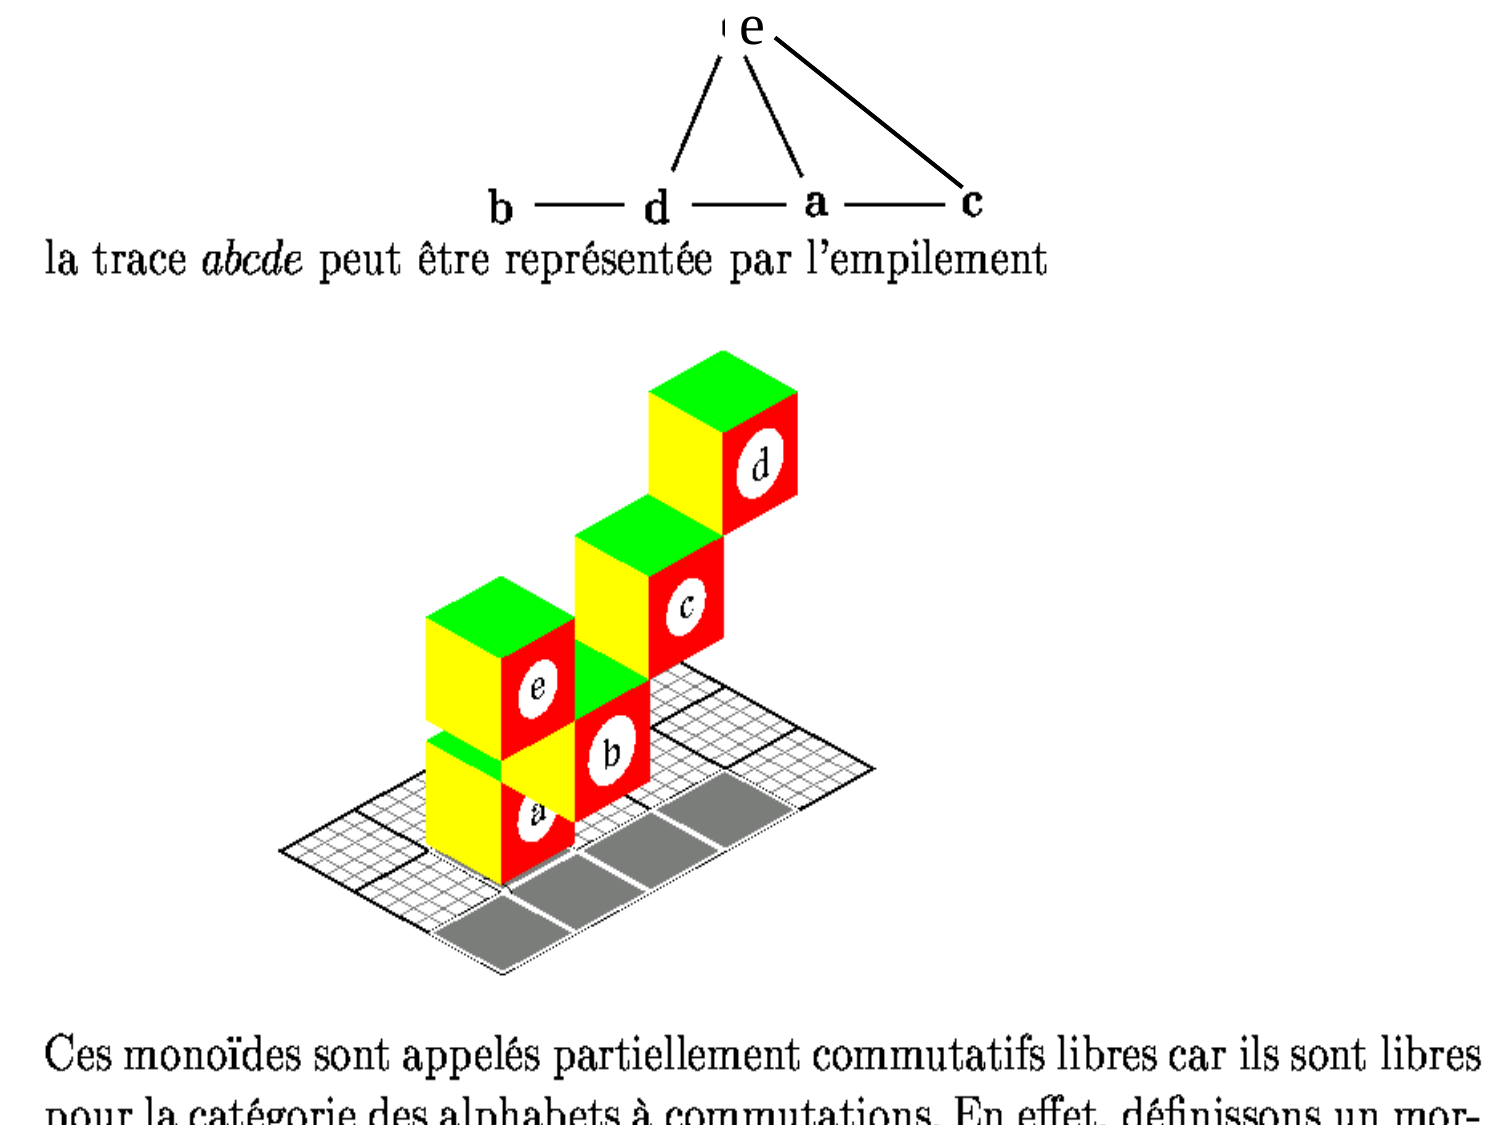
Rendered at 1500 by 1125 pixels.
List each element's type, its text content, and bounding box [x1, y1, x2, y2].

text_box e [725, 0, 775, 50]
picture [0, 0, 1500, 1125]
